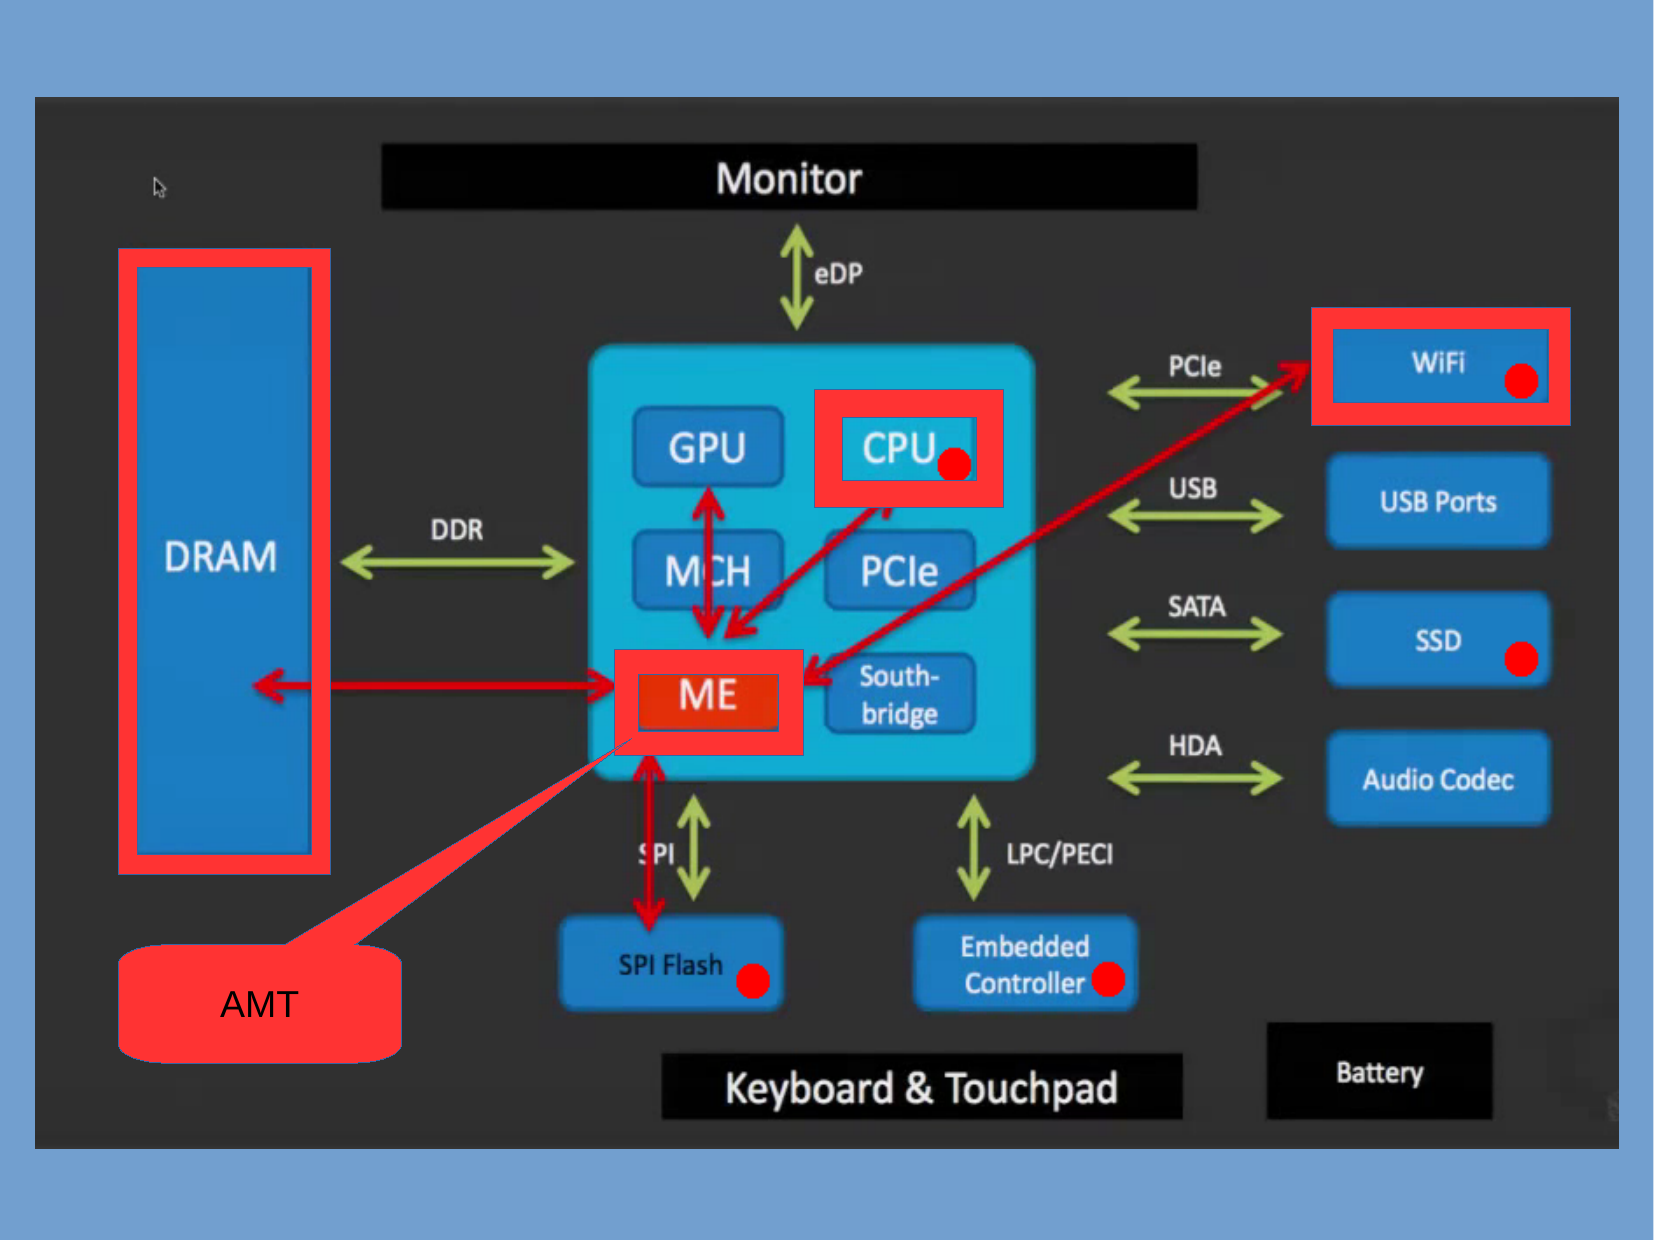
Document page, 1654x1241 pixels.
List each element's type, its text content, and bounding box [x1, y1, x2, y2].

text_box [614, 649, 804, 756]
text_box AMT [118, 738, 632, 1064]
text_box [814, 389, 1004, 508]
text_box [1311, 307, 1571, 426]
text_box [118, 248, 331, 875]
picture [35, 97, 1619, 1149]
